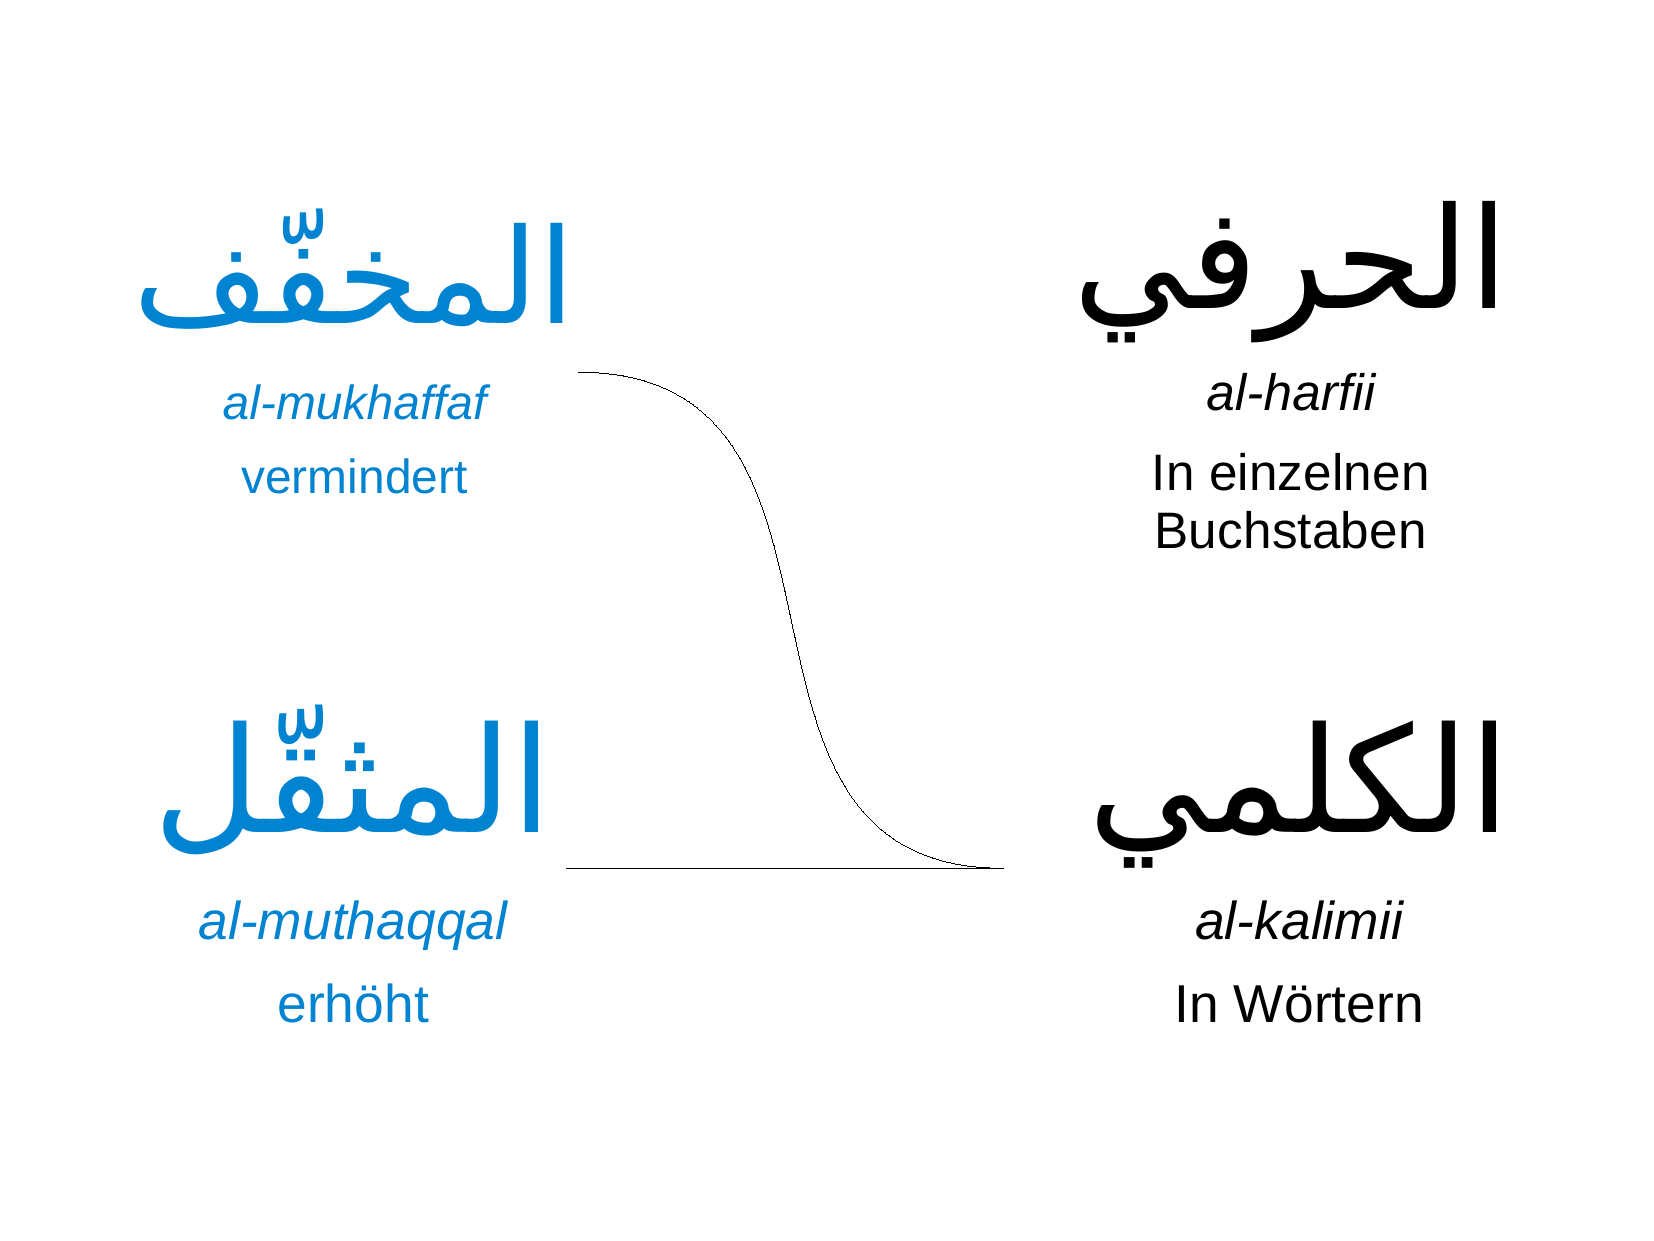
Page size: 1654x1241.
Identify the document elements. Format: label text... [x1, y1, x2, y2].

list المخفّف al-mukhaffaf vermindert [79, 200, 579, 544]
list الحرفي al-harfii In einzelnen Buchstaben [992, 177, 1536, 567]
list المثقّل al-muthaqqal erhöht [82, 696, 567, 1040]
list الكلمي al-kalimii In Wörtern [1003, 696, 1539, 1040]
